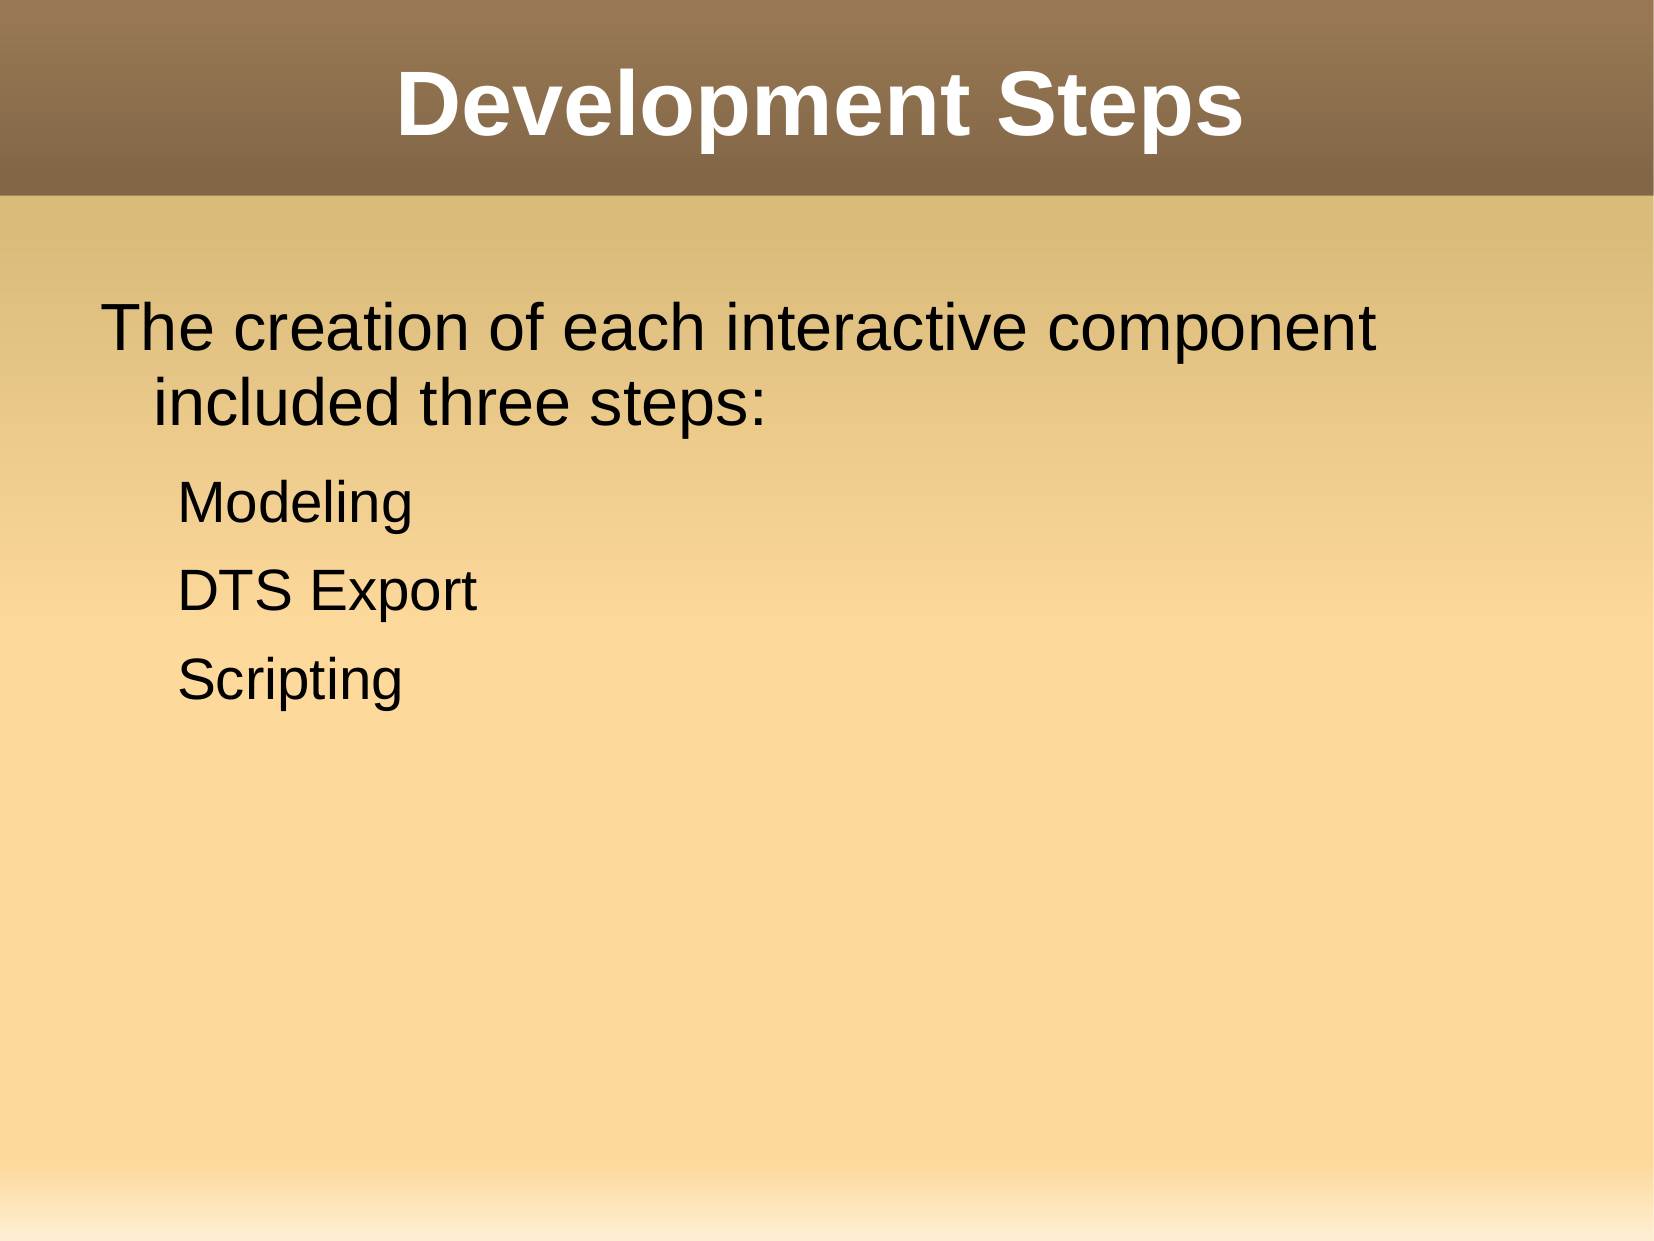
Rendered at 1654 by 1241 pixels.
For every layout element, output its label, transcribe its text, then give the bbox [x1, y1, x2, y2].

picture [0, 0, 1654, 1241]
title Development Steps [76, 7, 1565, 200]
list The creation of each interactive component included three steps: Modeling DTS Export Scripting [82, 290, 1571, 1094]
